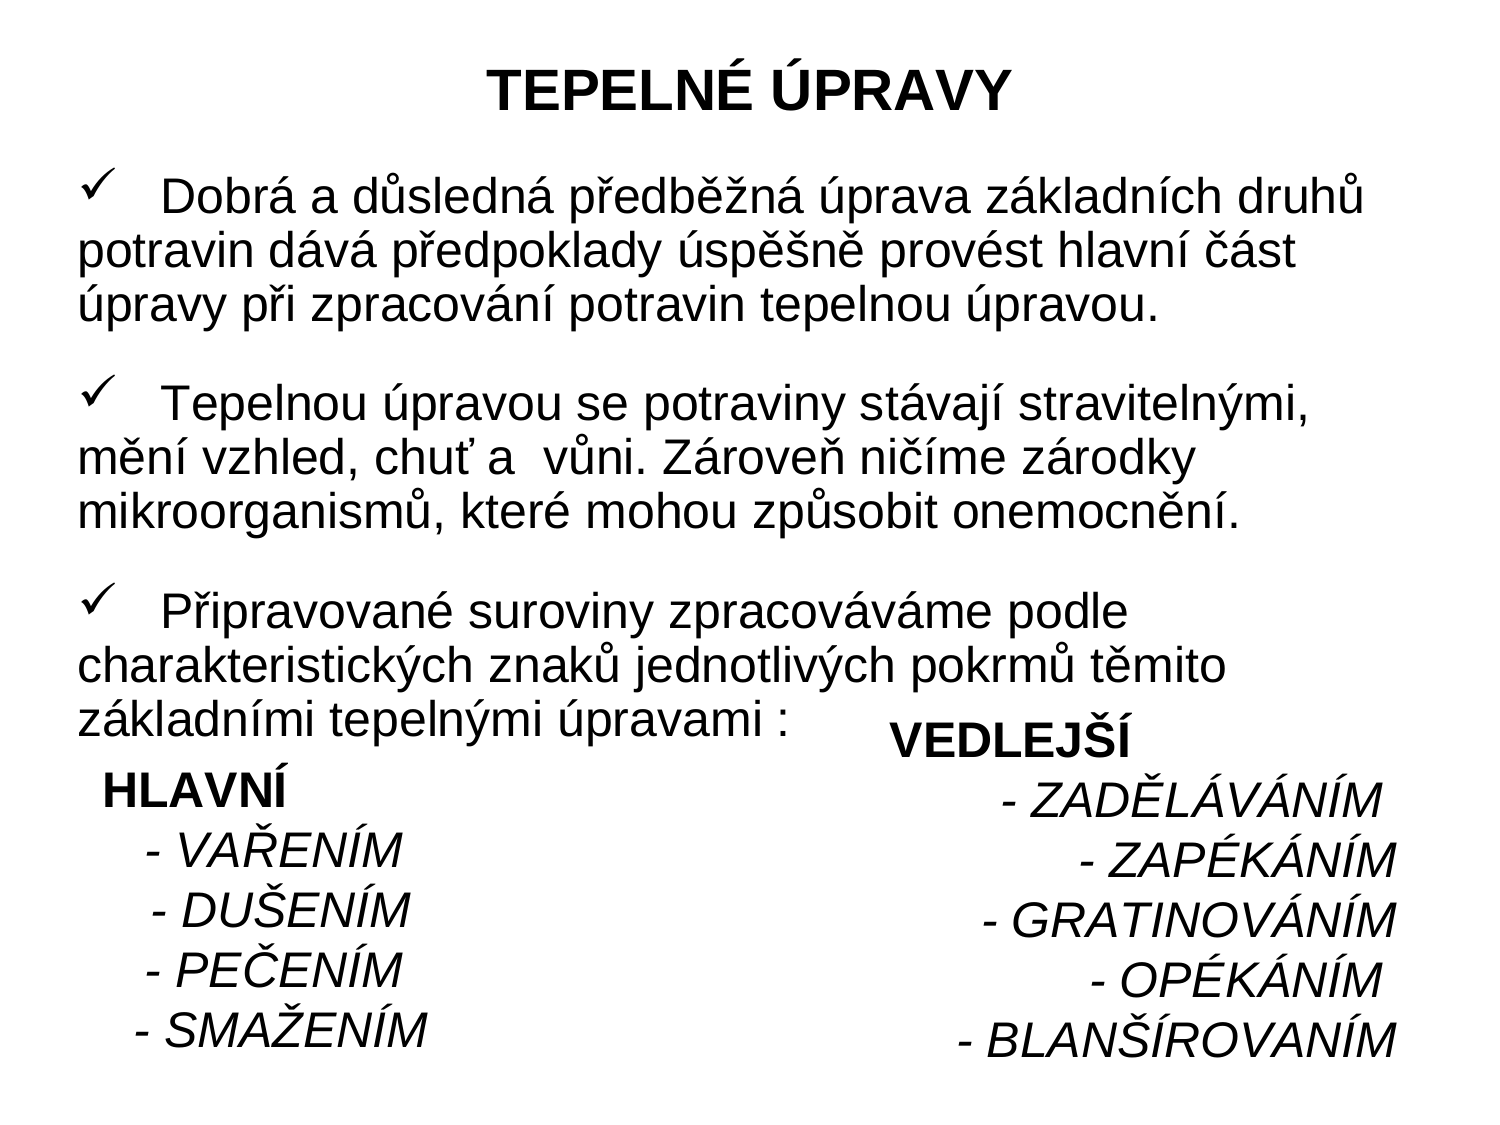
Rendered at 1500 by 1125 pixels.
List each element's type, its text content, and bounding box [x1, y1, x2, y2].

subtitle Dobrá a důsledná předběžná úprava základních druhů potravin dává předpoklady úspěšně provést hlavní část úpravy při zpracování potravin tepelnou úpravou. Tepelnou úpravou se potraviny stávají stravitelnými, mění vzhled, chuť a vůni. Zároveň ničíme zárodky mikroorganismů, které mohou způsobit onemocnění. Připravované suroviny zpracováváme podle charakteristických znaků jednotlivých pokrmů těmito základními tepelnými úpravami : [62, 162, 1426, 763]
text_box VEDLEJŠÍ - ZADĚLÁVÁNÍM - ZAPÉKÁNÍM - GRATINOVÁNÍM - OPÉKÁNÍM - BLANŠÍROVANÍM [874, 699, 1413, 1076]
title TEPELNÉ ÚPRAVY [112, 24, 1388, 150]
text_box HLAVNÍ - VAŘENÍM - DUŠENÍM - PEČENÍM - SMAŽENÍM [87, 749, 475, 1066]
